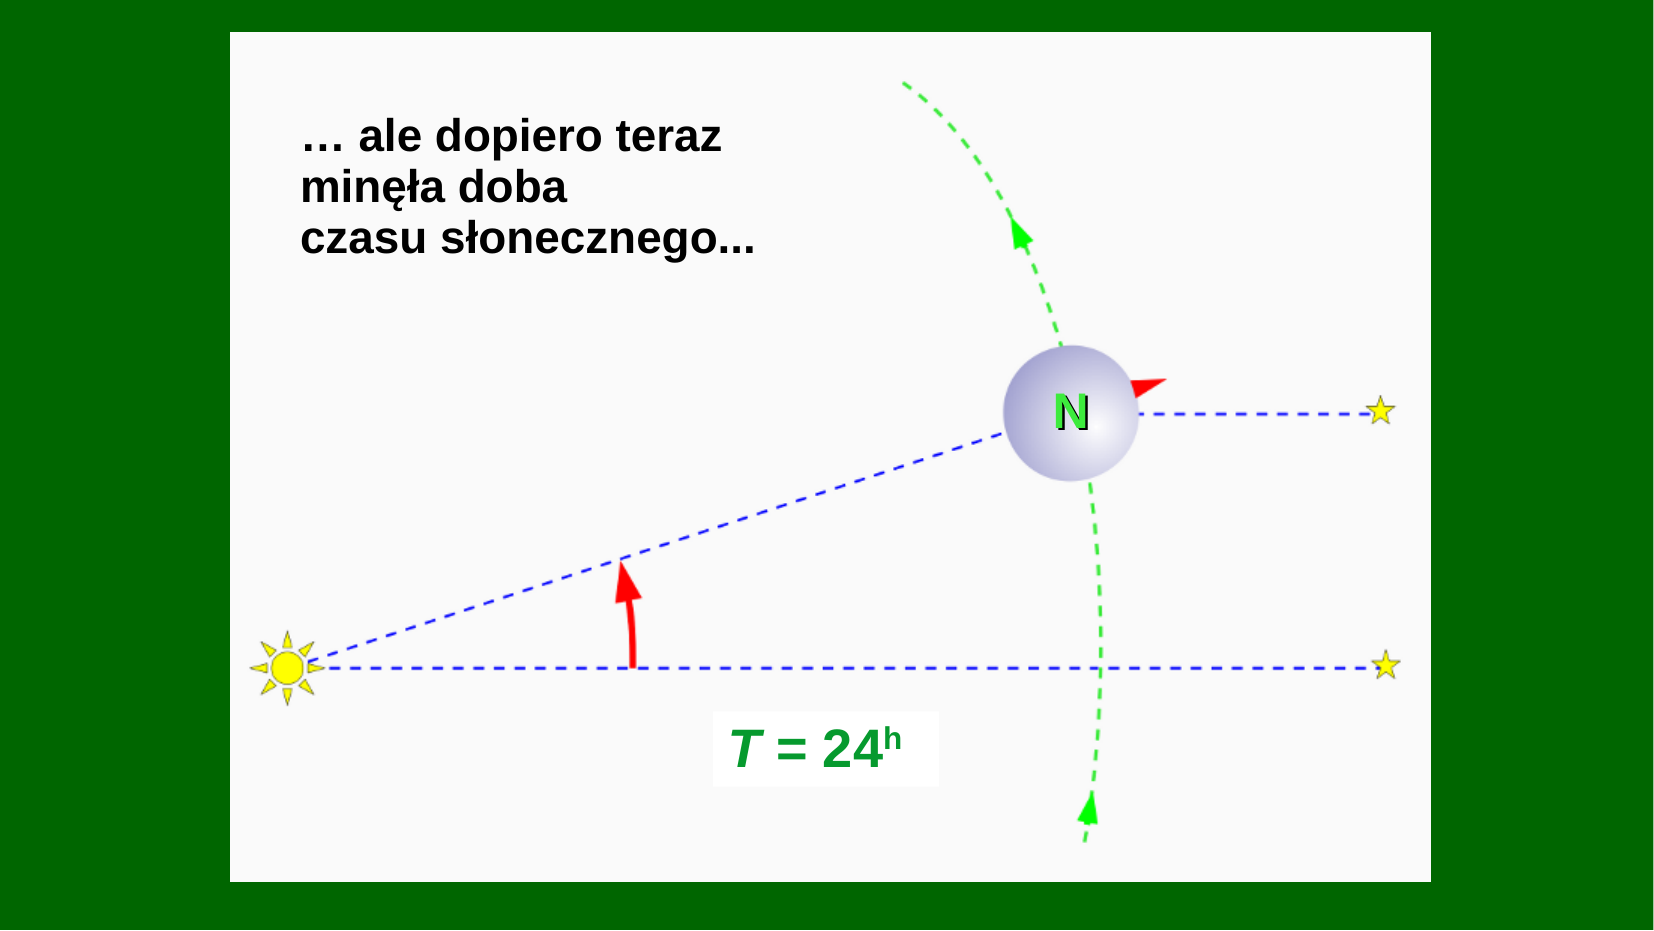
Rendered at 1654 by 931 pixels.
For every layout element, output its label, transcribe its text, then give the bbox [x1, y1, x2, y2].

picture [230, 32, 1431, 882]
text_box … ale dopiero teraz minęła doba czasu słonecznego... [285, 102, 1187, 272]
text_box N [1038, 375, 1104, 447]
text_box T = 24h [712, 711, 940, 787]
